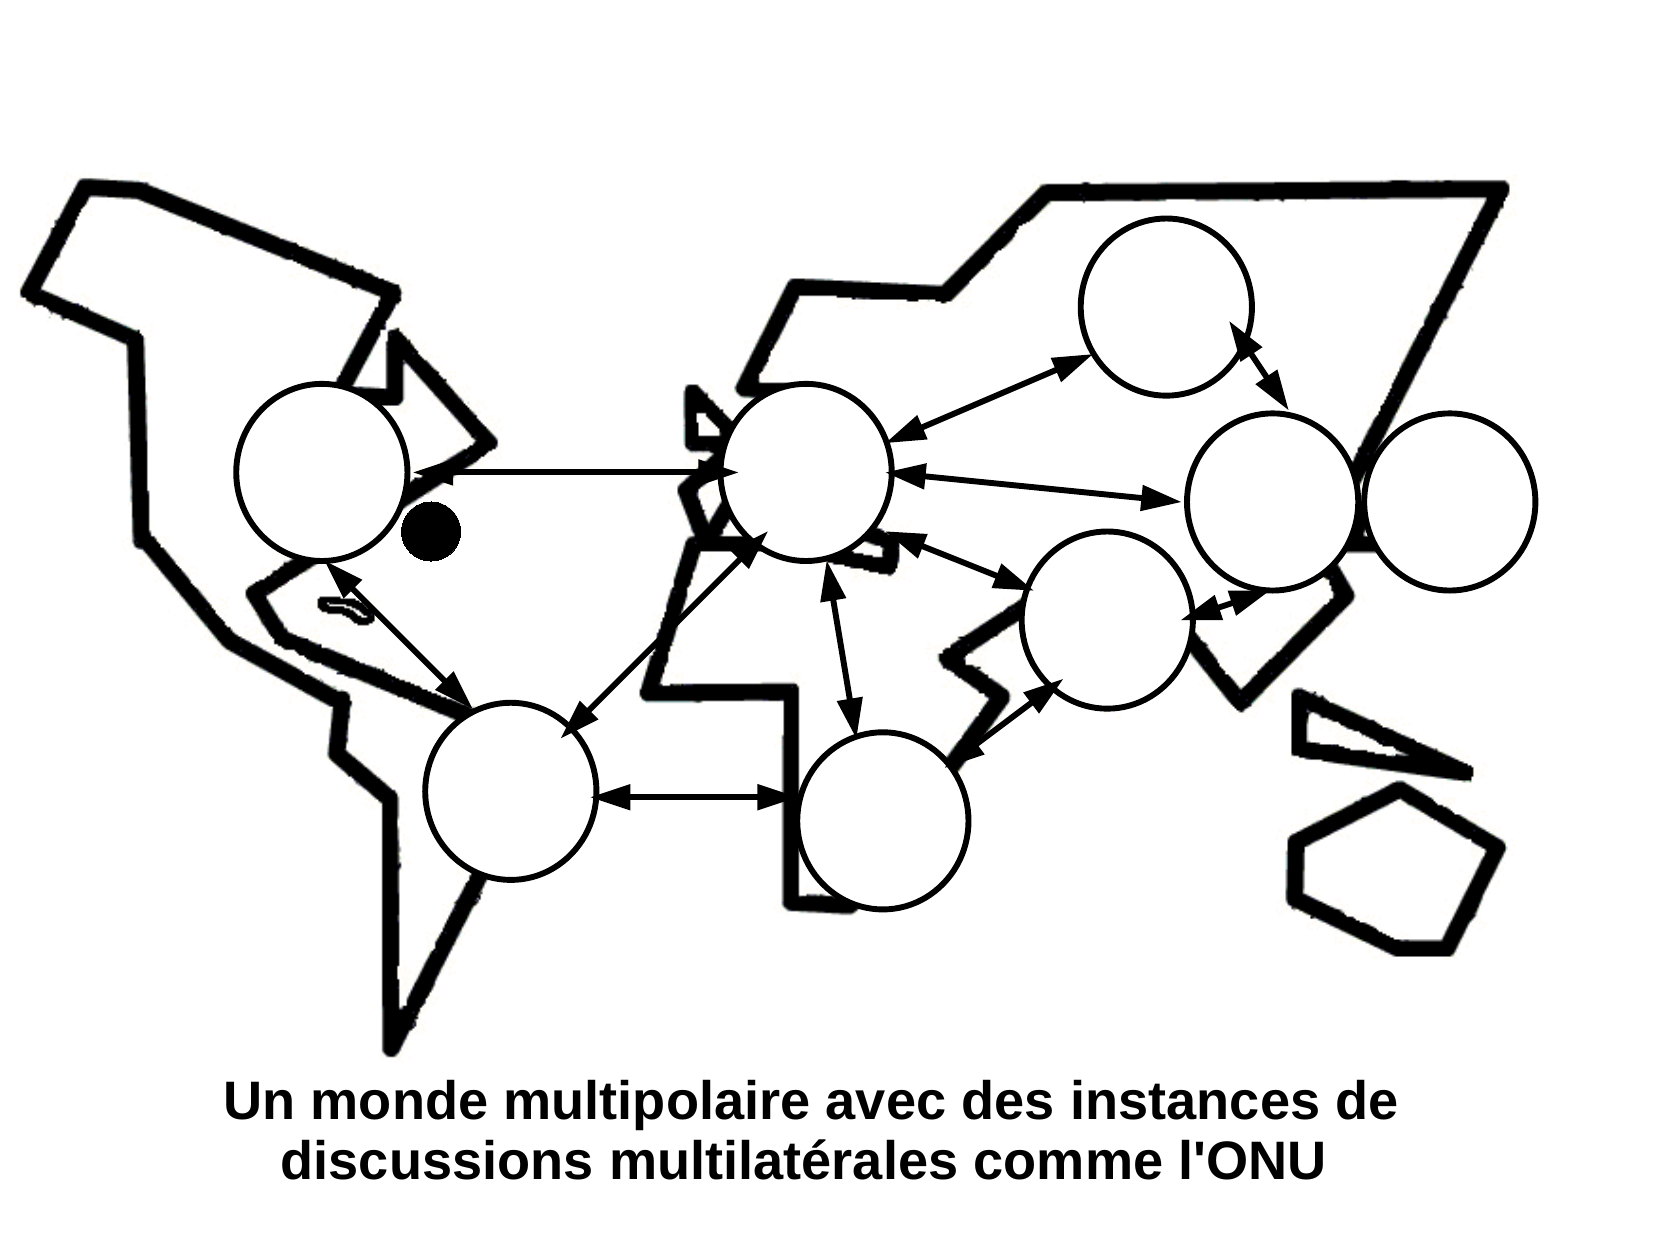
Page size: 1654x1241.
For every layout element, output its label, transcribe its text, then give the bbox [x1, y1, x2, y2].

text_box [1080, 218, 1252, 396]
text_box [720, 383, 892, 562]
picture [17, 158, 1523, 1064]
text_box [1187, 413, 1359, 591]
text_box [425, 702, 597, 880]
text_box [401, 501, 461, 562]
text_box [1021, 531, 1193, 709]
text_box Un monde multipolaire avec des instances de discussions multilatérales comme l'ONU [59, 1063, 1565, 1202]
text_box [236, 383, 408, 562]
text_box [797, 732, 969, 910]
text_box [1364, 413, 1536, 591]
